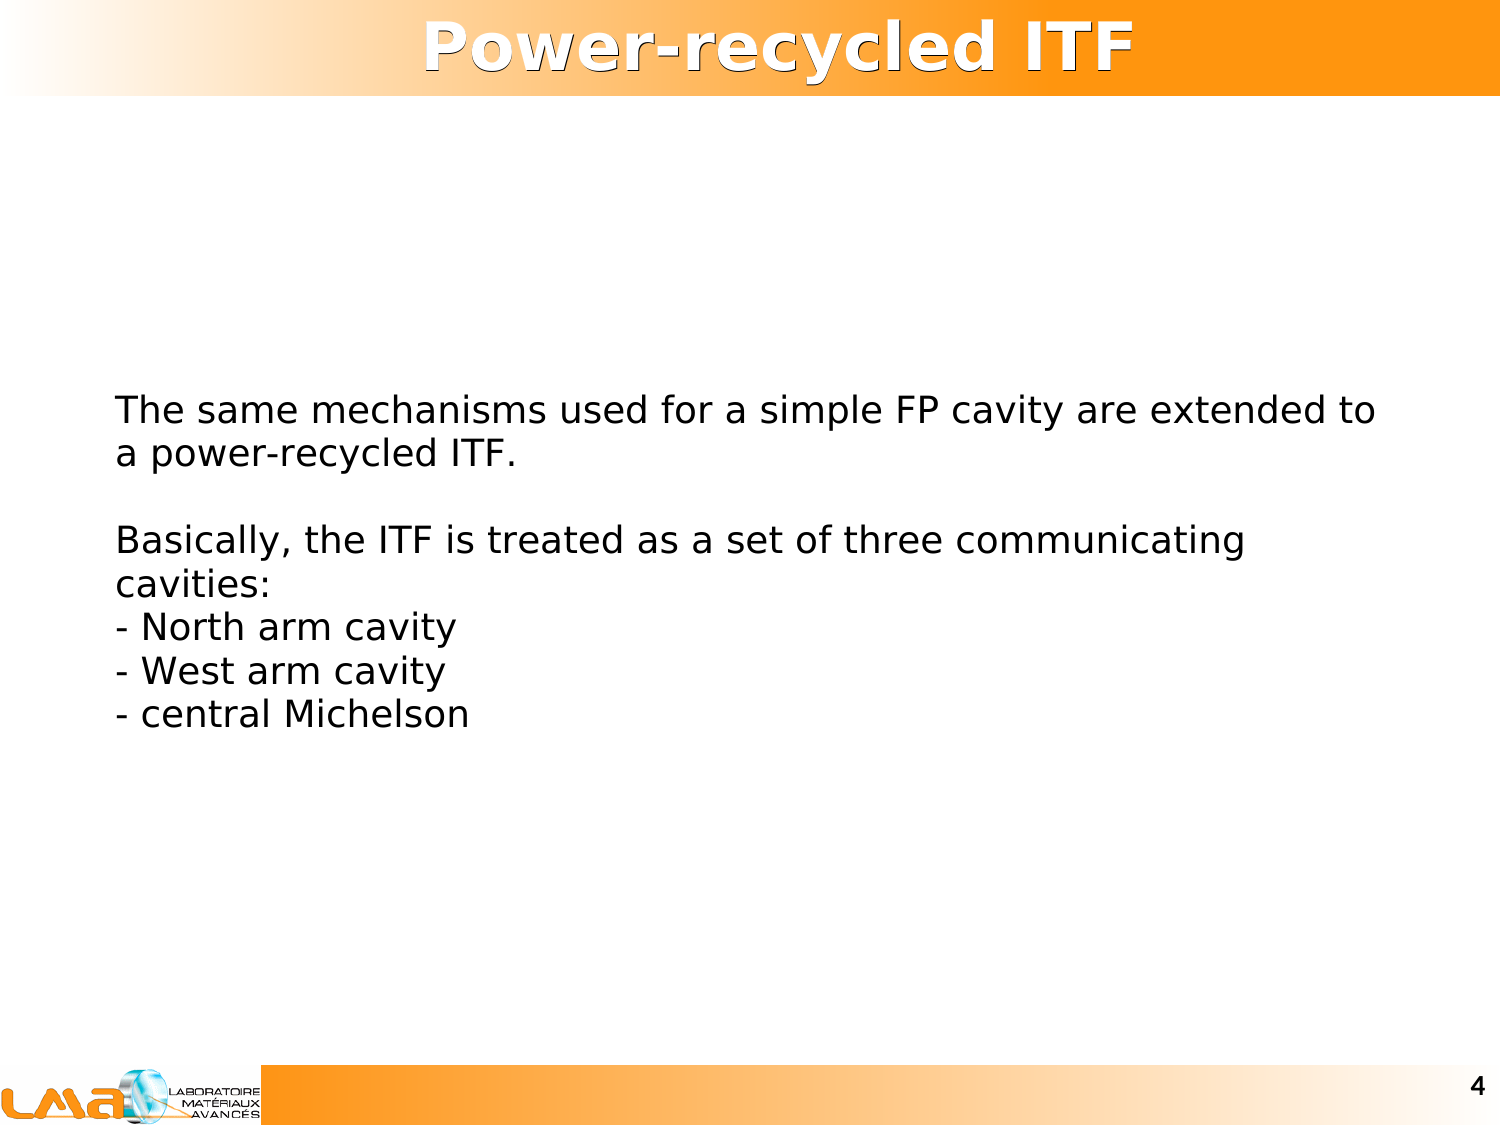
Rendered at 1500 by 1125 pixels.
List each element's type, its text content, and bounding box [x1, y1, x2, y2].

text_box The same mechanisms used for a simple FP cavity are extended to a power-recycled ITF. Basically, the ITF is treated as a set of three communicating cavities: - North arm cavity - West arm cavity - central Michelson [100, 381, 1400, 745]
title Power-recycled ITF [0, 0, 1500, 96]
picture [0, 1065, 261, 1125]
